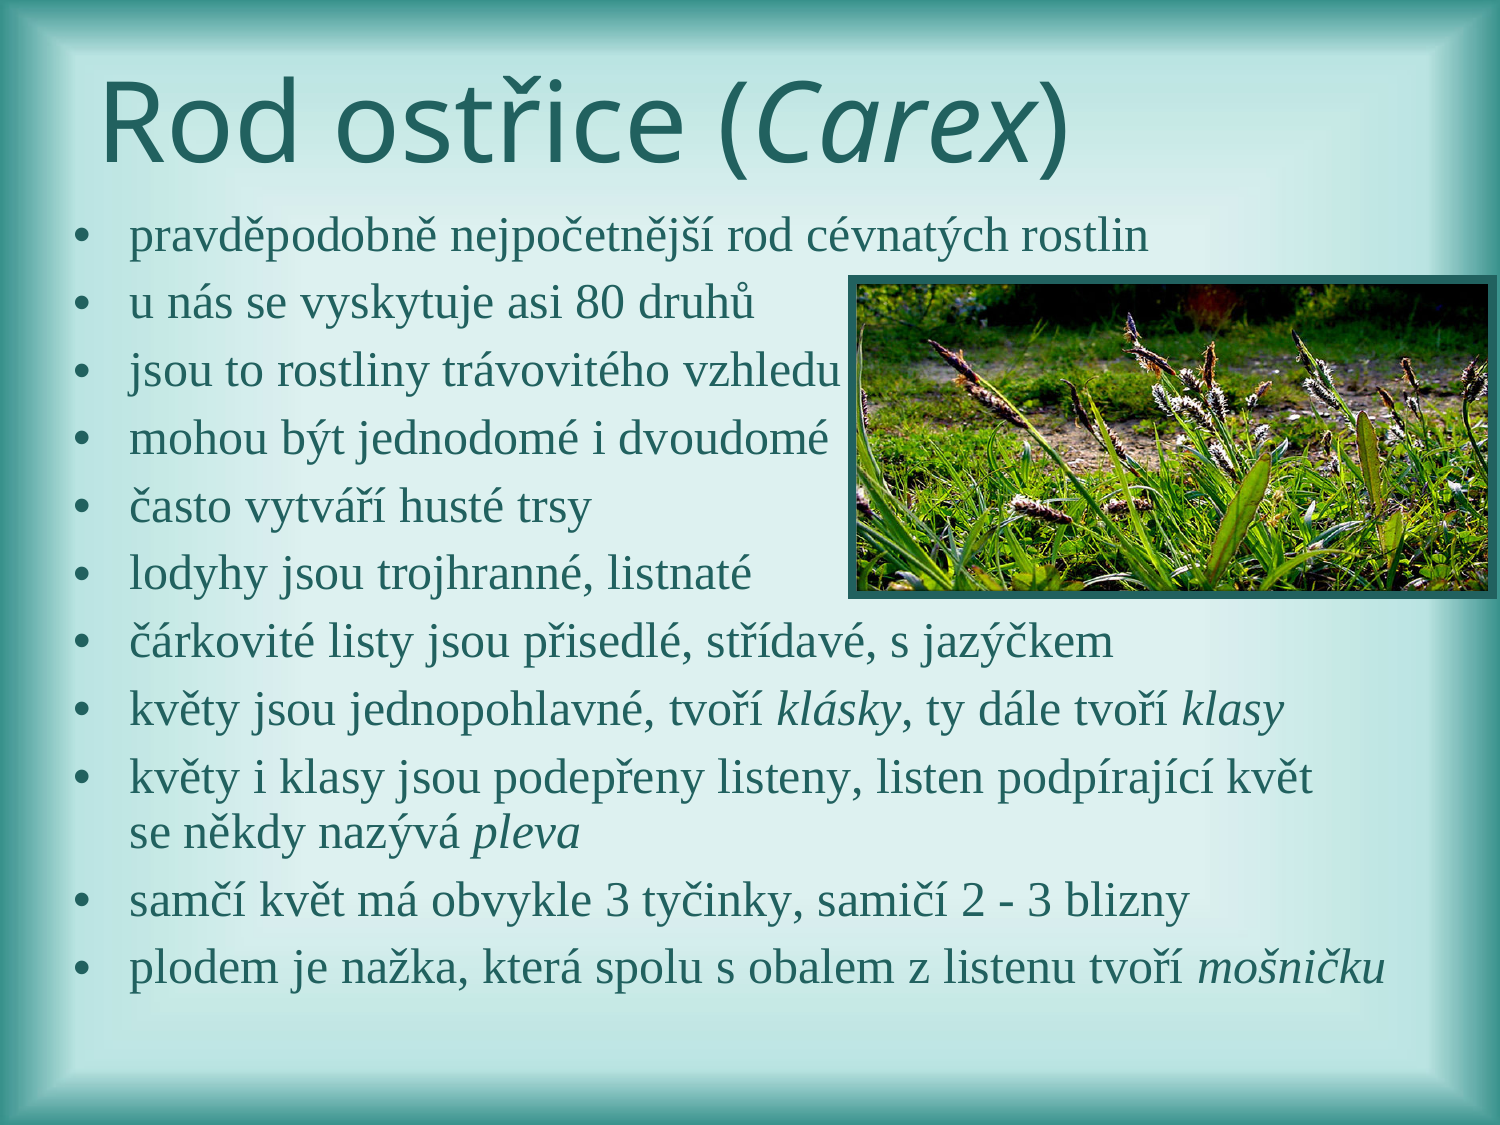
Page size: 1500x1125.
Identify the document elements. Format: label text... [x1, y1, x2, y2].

text_box Rod ostřice (Carex) [81, 46, 1278, 188]
list pravděpodobně nejpočetnější rod cévnatých rostlin u nás se vyskytuje asi 80 druhů jsou to rostliny trávovitého vzhledu mohou být jednodomé i dvoudomé často vytváří husté trsy lodyhy jsou trojhranné, listnaté čárkovité listy jsou přisedlé, střídavé, s jazýčkem květy jsou jednopohlavné, tvoří klásky, ty dále tvoří klasy květy i klasy jsou podepřeny listeny, listen podpírající květ se někdy nazývá pleva samčí květ má obvykle 3 tyčinky, samičí 2 - 3 blizny plodem je nažka, která spolu s obalem z listenu tvoří mošničku [58, 199, 1430, 1067]
picture [0, 0, 1500, 1125]
